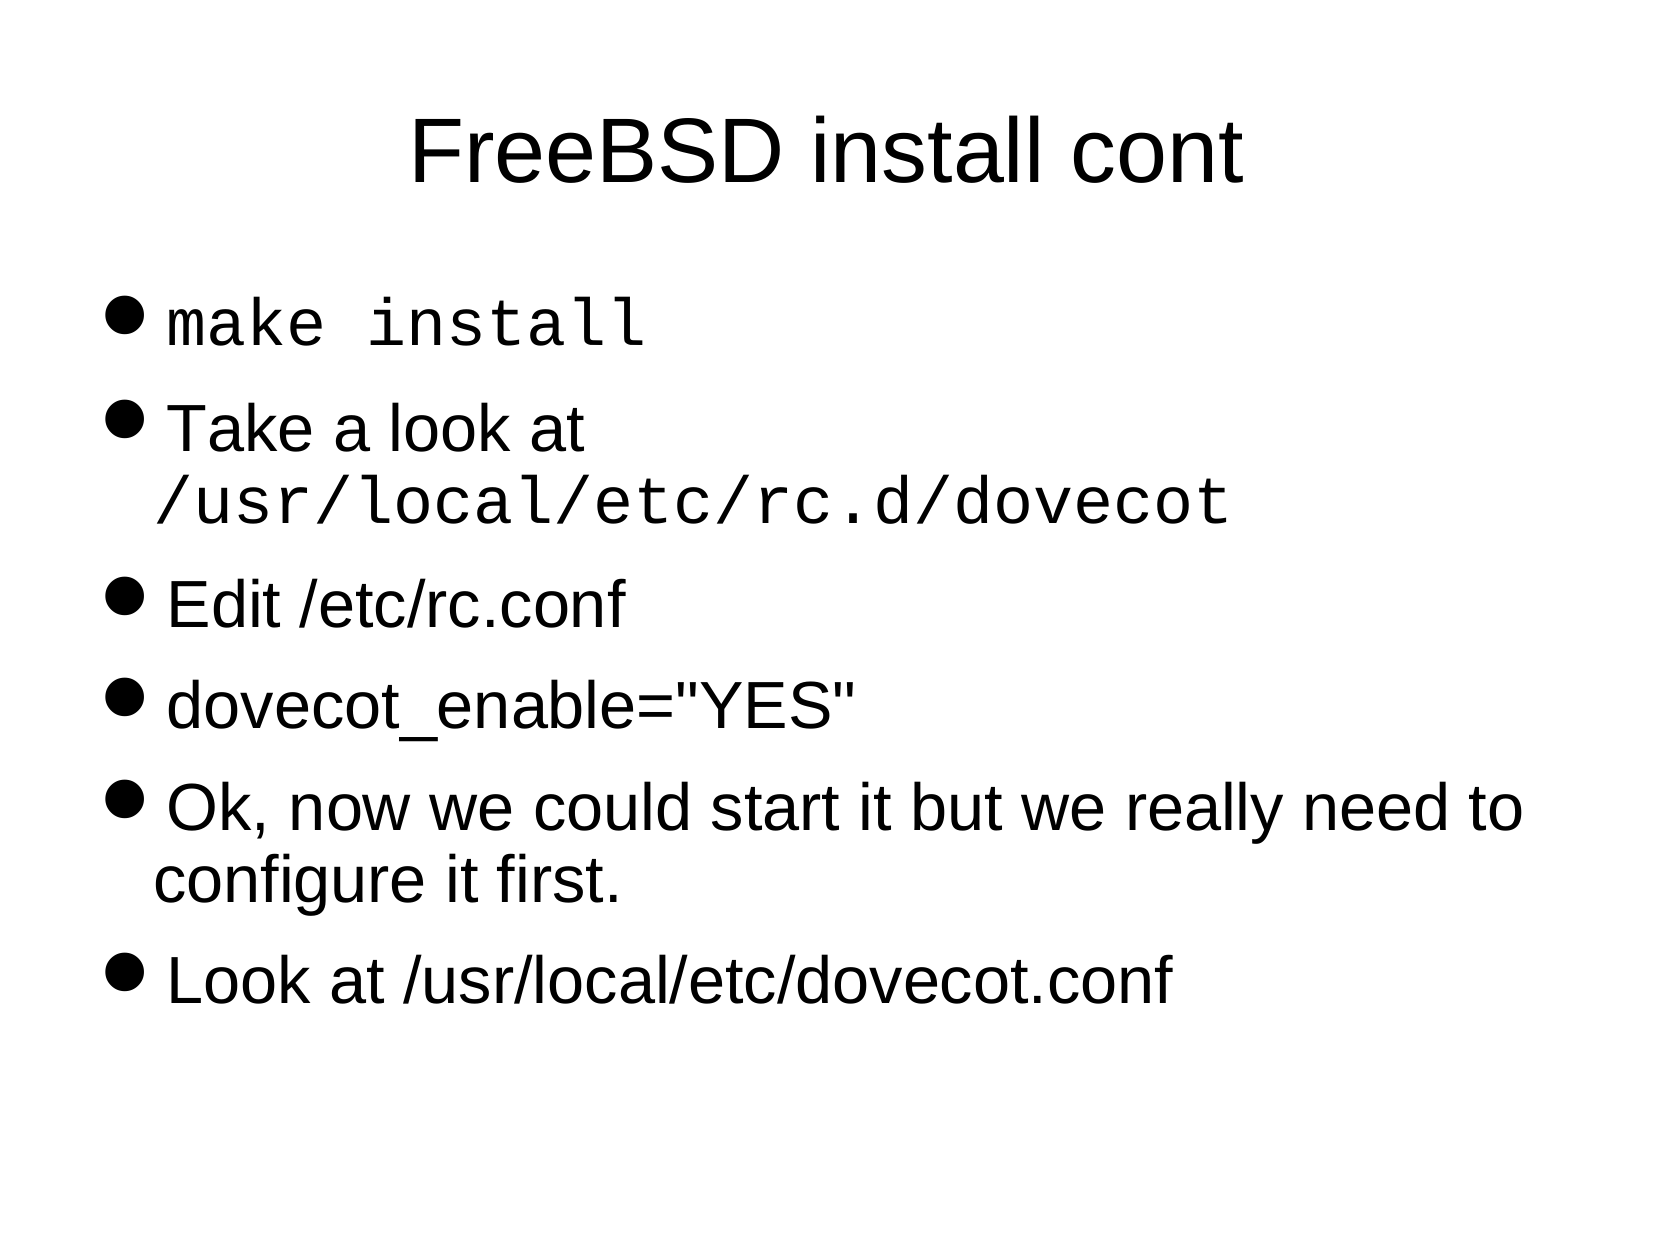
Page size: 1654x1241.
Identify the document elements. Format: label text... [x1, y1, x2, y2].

text_box FreeBSD install cont [82, 56, 1571, 250]
text_box make install Take a look at /usr/local/etc/rc.d/dovecot Edit /etc/rc.conf dovecot_enable="YES" Ok, now we could start it but we really need to configure it first. Look at /usr/local/etc/dovecot.conf [82, 290, 1571, 1109]
